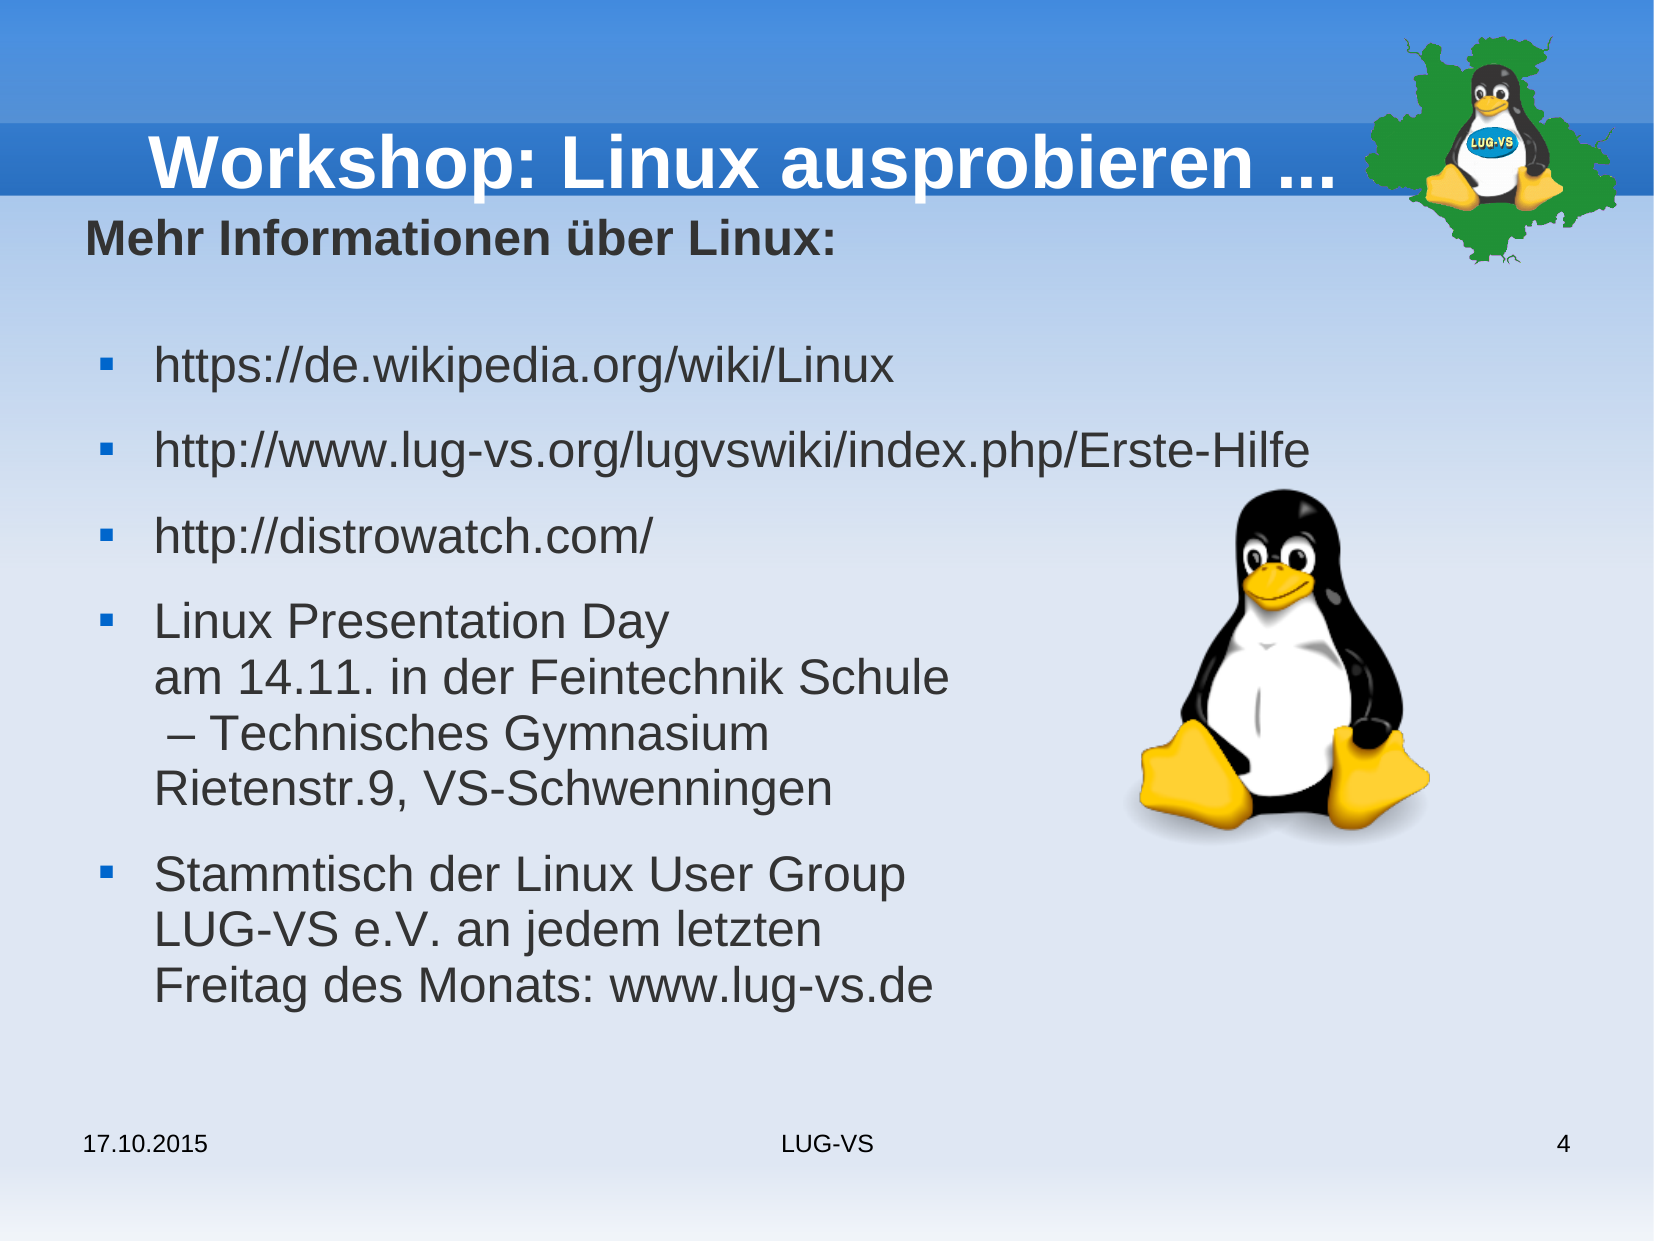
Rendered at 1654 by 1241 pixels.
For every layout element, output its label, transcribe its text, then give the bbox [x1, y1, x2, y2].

text_box Mehr Informationen über Linux: [14, 209, 981, 267]
title Workshop: Linux ausprobieren ... [0, 59, 1489, 267]
list https://de.wikipedia.org/wiki/Linux http://www.lug-vs.org/lugvswiki/index.php/Erste-Hilfe http://distrowatch.com/ Linux Presentation Day am 14.11. in der Feintechnik Schule – Technisches Gymnasium Rietenstr.9, VS-Schwenningen Stammtisch der Linux User Group LUG-VS e.V. an jedem letzten Freitag des Monats: www.lug-vs.de [82, 337, 1571, 1109]
picture [0, 0, 1654, 1241]
